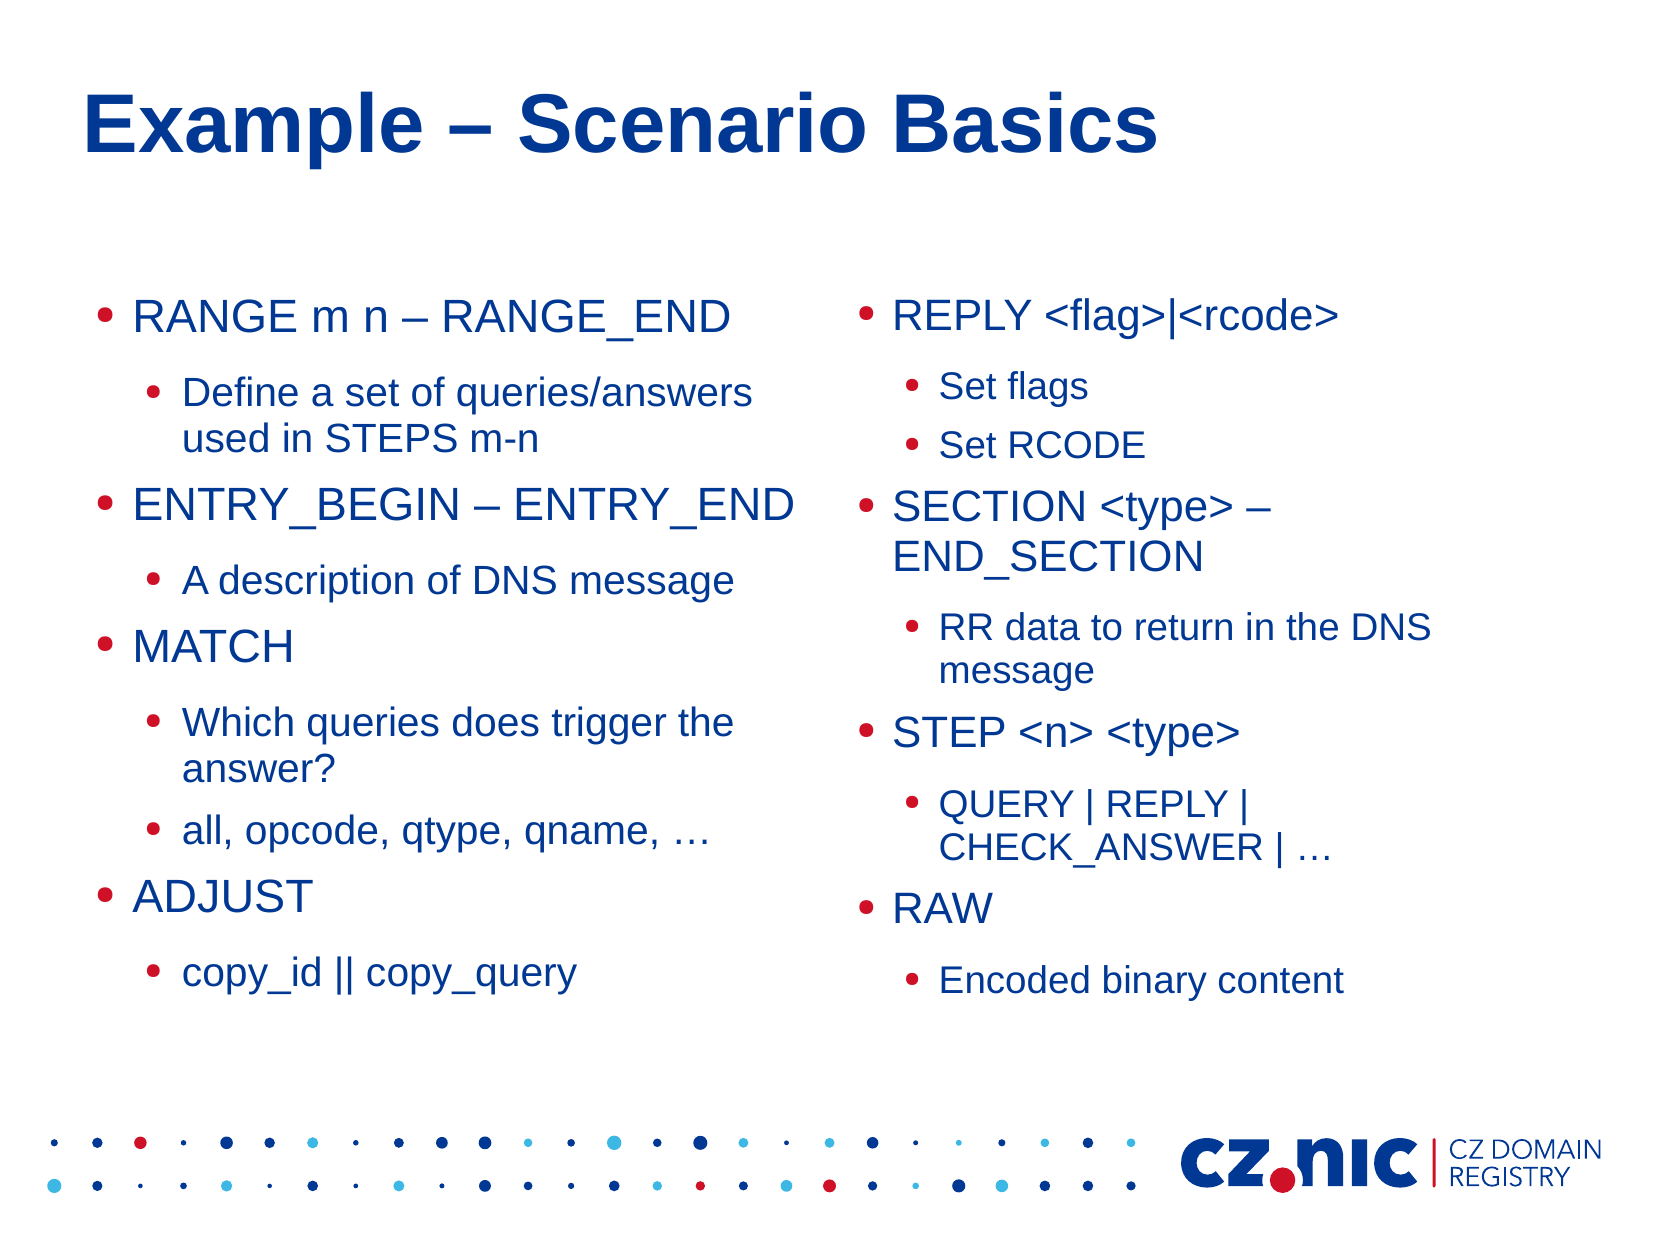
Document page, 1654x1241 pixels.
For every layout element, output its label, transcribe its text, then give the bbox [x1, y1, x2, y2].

list REPLY <flag>|<rcode> Set flags Set RCODE SECTION <type> – END_SECTION RR data to return in the DNS message STEP <n> <type> QUERY | REPLY | CHECK_ANSWER | … RAW Encoded binary content [845, 290, 1572, 1010]
list RANGE m n – RANGE_END Define a set of queries/answers used in STEPS m-n ENTRY_BEGIN – ENTRY_END A description of DNS message MATCH Which queries does trigger the answer? all, opcode, qtype, qname, … ADJUST copy_id || copy_query [82, 290, 809, 1010]
title Example – Scenario Basics [82, 70, 1571, 178]
